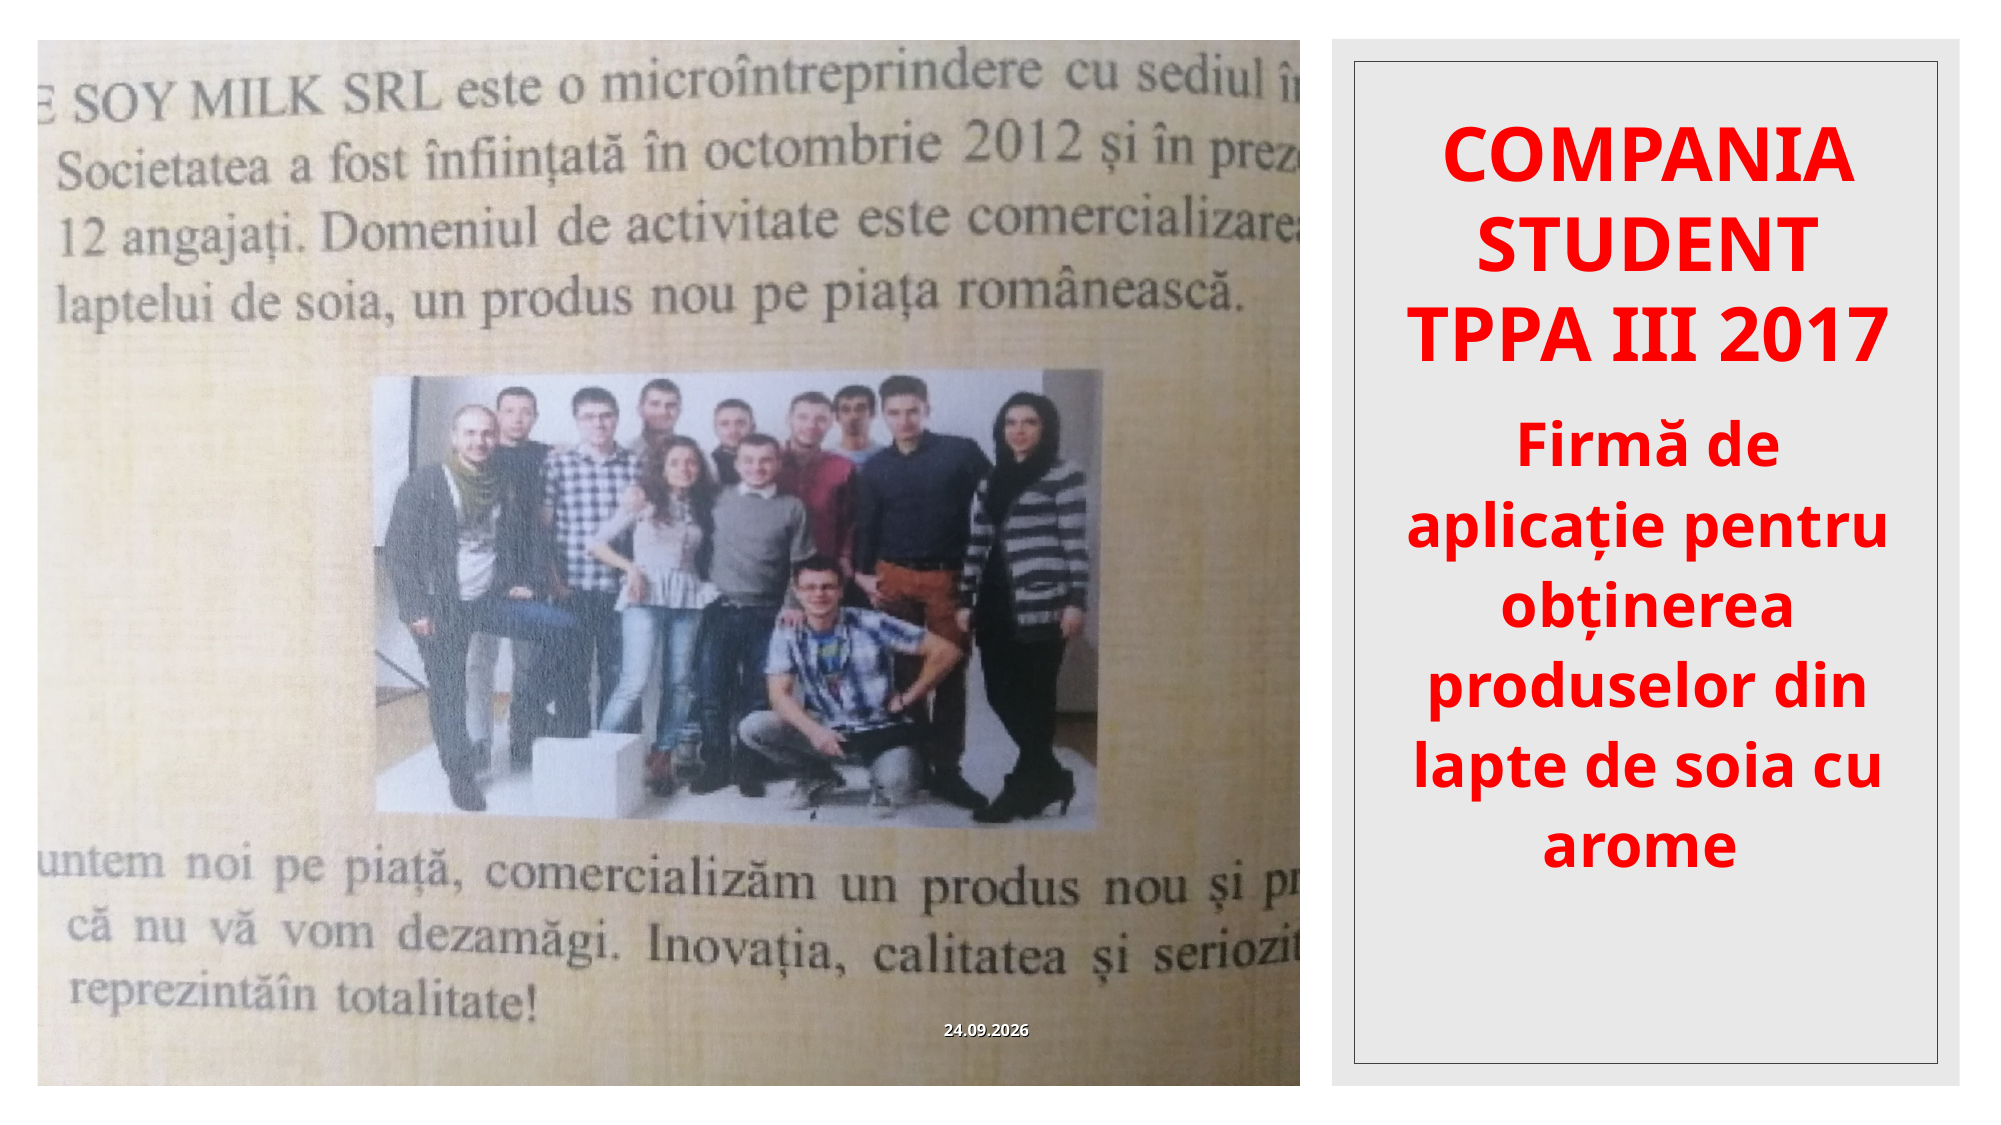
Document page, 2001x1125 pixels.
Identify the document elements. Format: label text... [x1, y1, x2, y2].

title COMPANIA STUDENT TPPA III 2017 [1390, 98, 1907, 369]
picture [37, 39, 1300, 1086]
text_box 19.02.2020 [928, 990, 1269, 1051]
list Firmă de aplicație pentru obținerea produselor din lapte de soia cu arome [1390, 391, 1907, 968]
